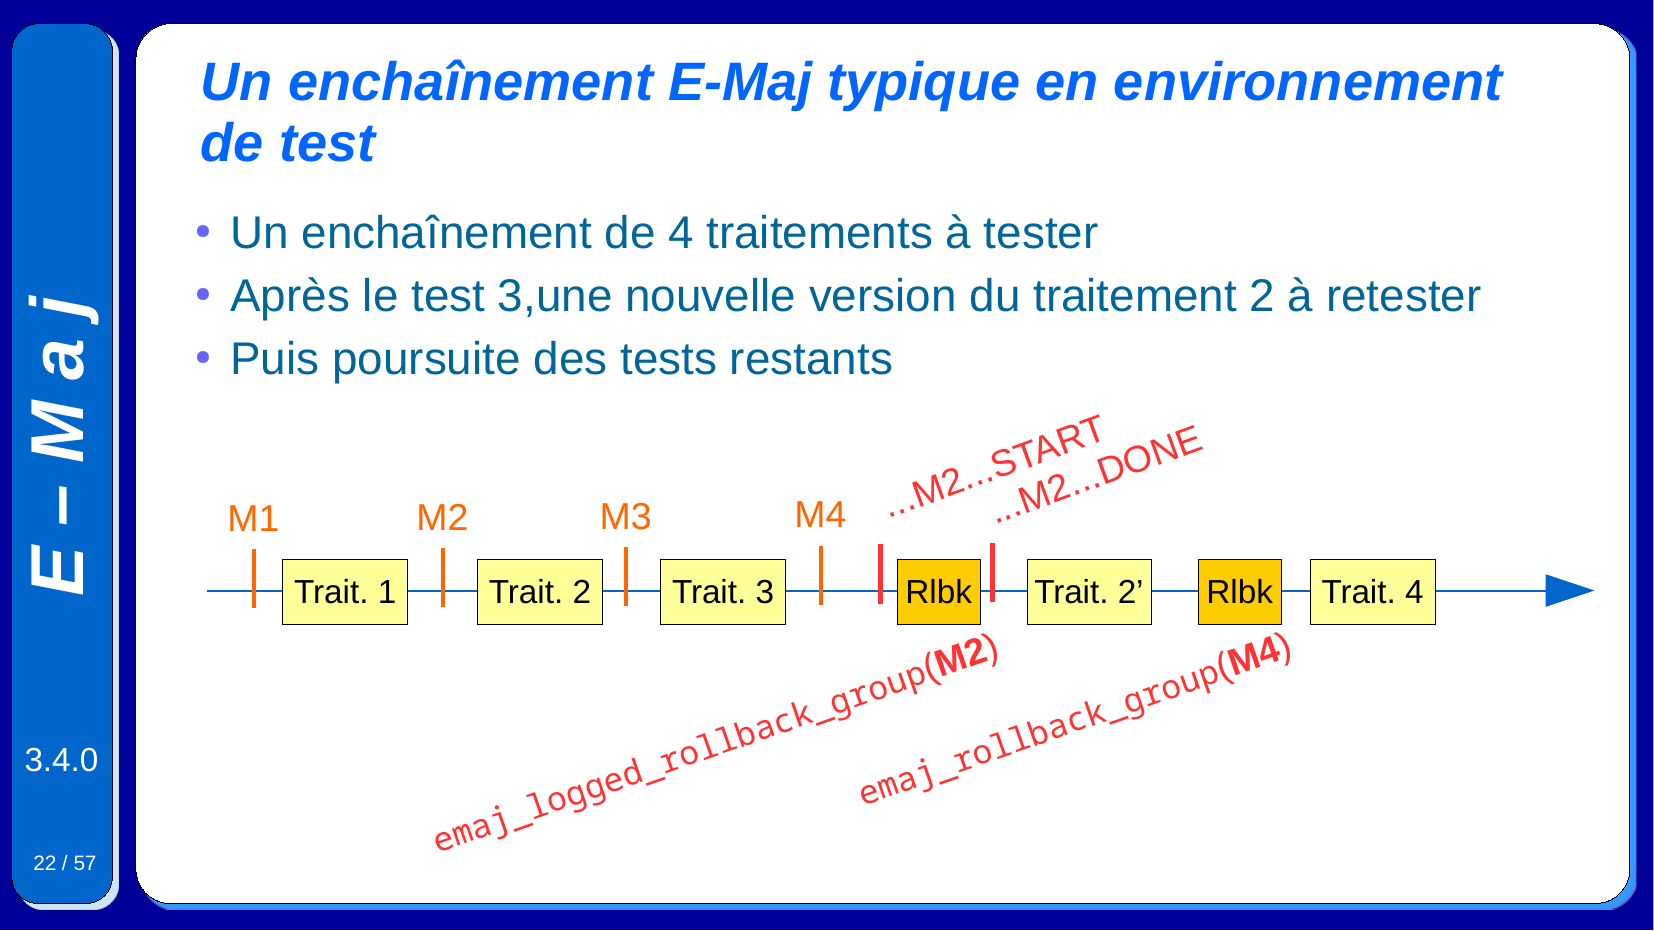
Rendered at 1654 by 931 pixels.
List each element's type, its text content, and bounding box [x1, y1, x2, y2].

text_box Trait. 2’ [1027, 559, 1152, 625]
text_box ...M2...DONE [967, 404, 1225, 545]
text_box M2 [401, 488, 484, 546]
title Un enchaînement E-Maj typique en environnement de test [200, 34, 1575, 191]
text_box Trait. 2 [477, 559, 603, 625]
list Un enchaînement de 4 traitements à tester Après le test 3,une nouvelle version du traitement 2 à retester Puis poursuite des tests restants [177, 206, 1587, 385]
text_box emaj_logged_rollback_group(M2) [409, 610, 1025, 884]
text_box Rlbk [1198, 559, 1282, 625]
text_box Rlbk [897, 559, 981, 625]
text_box M4 [779, 486, 862, 544]
text_box Trait. 4 [1310, 559, 1436, 625]
text_box M1 [212, 490, 295, 547]
text_box Trait. 3 [660, 559, 786, 625]
text_box emaj_rollback_group(M4) [834, 609, 1318, 837]
text_box ...M2...START [860, 394, 1123, 539]
text_box Trait. 1 [282, 559, 408, 625]
text_box M3 [584, 487, 667, 545]
